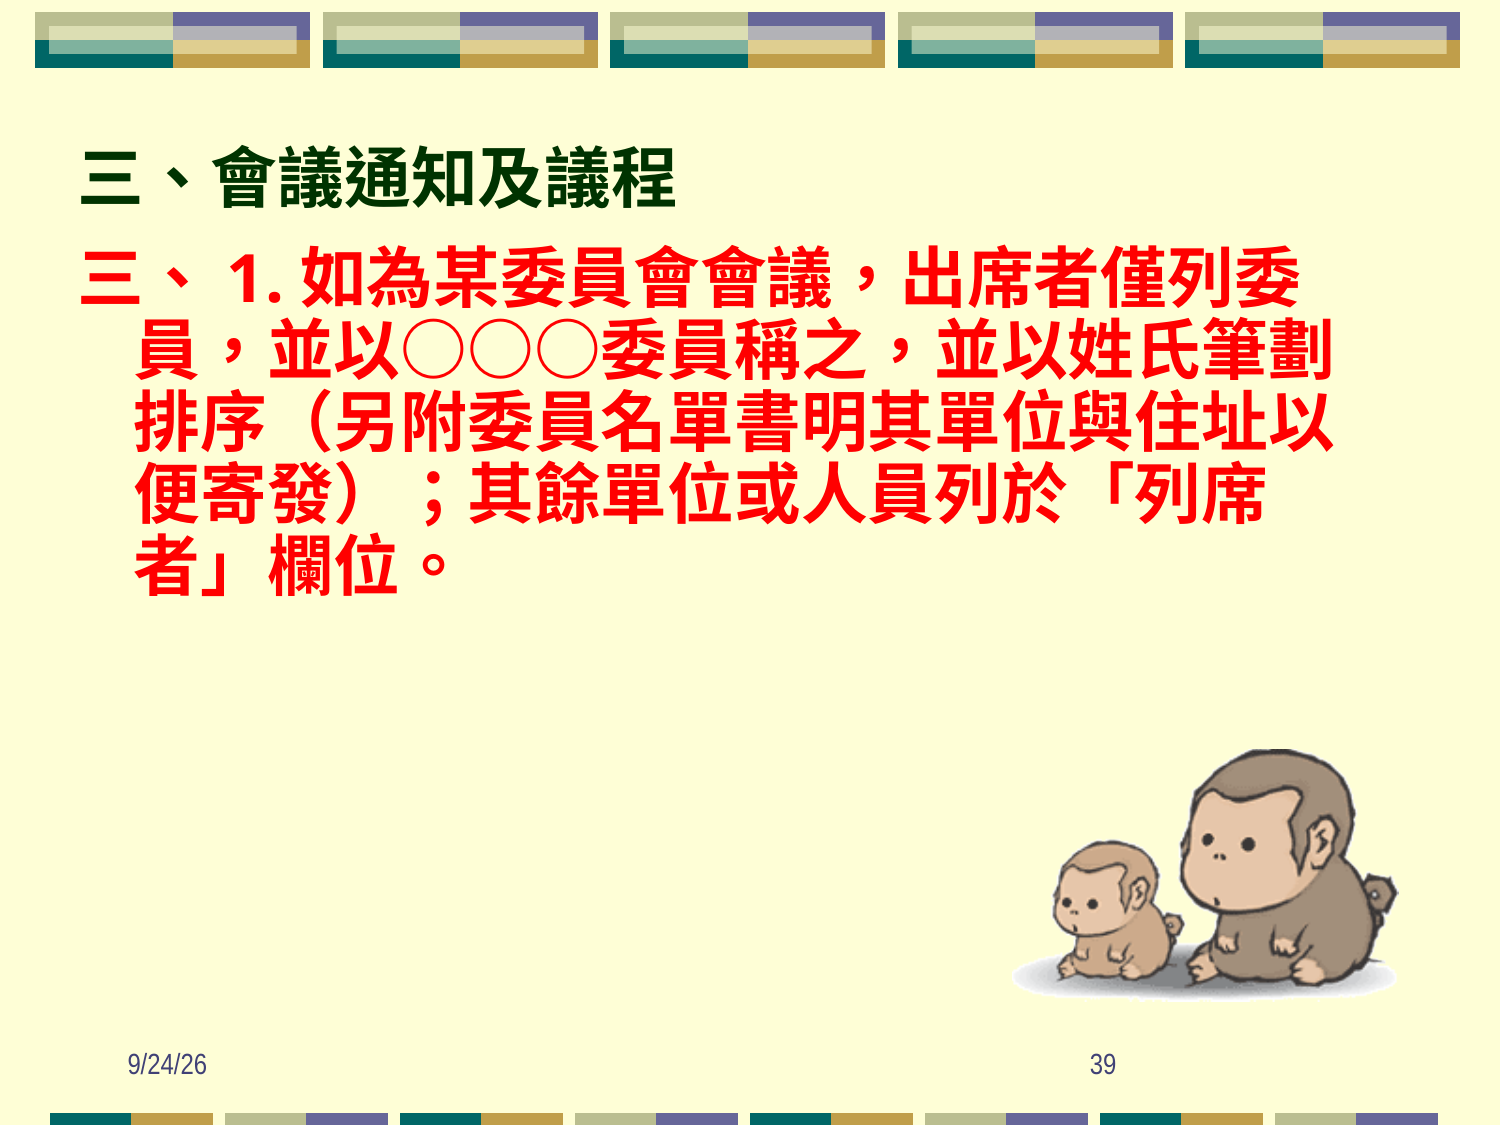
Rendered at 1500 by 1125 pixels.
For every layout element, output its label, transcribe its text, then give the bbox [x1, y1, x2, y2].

text_box [1012, 50, 1463, 150]
text_box 三、會議通知及議程 [62, 137, 788, 237]
picture [1012, 750, 1399, 1002]
text_box [1074, 1012, 1388, 1088]
text_box 三、1.如為某委員會會議，出席者僅列委員，並以○○○委員稱之，並以姓氏筆劃排序（另附委員名單書明其單位與住址以便寄發）；其餘單位或人員列於「列席者」欄位。 [62, 238, 1375, 700]
text_box [112, 1012, 426, 1088]
list [50, 99, 1263, 526]
